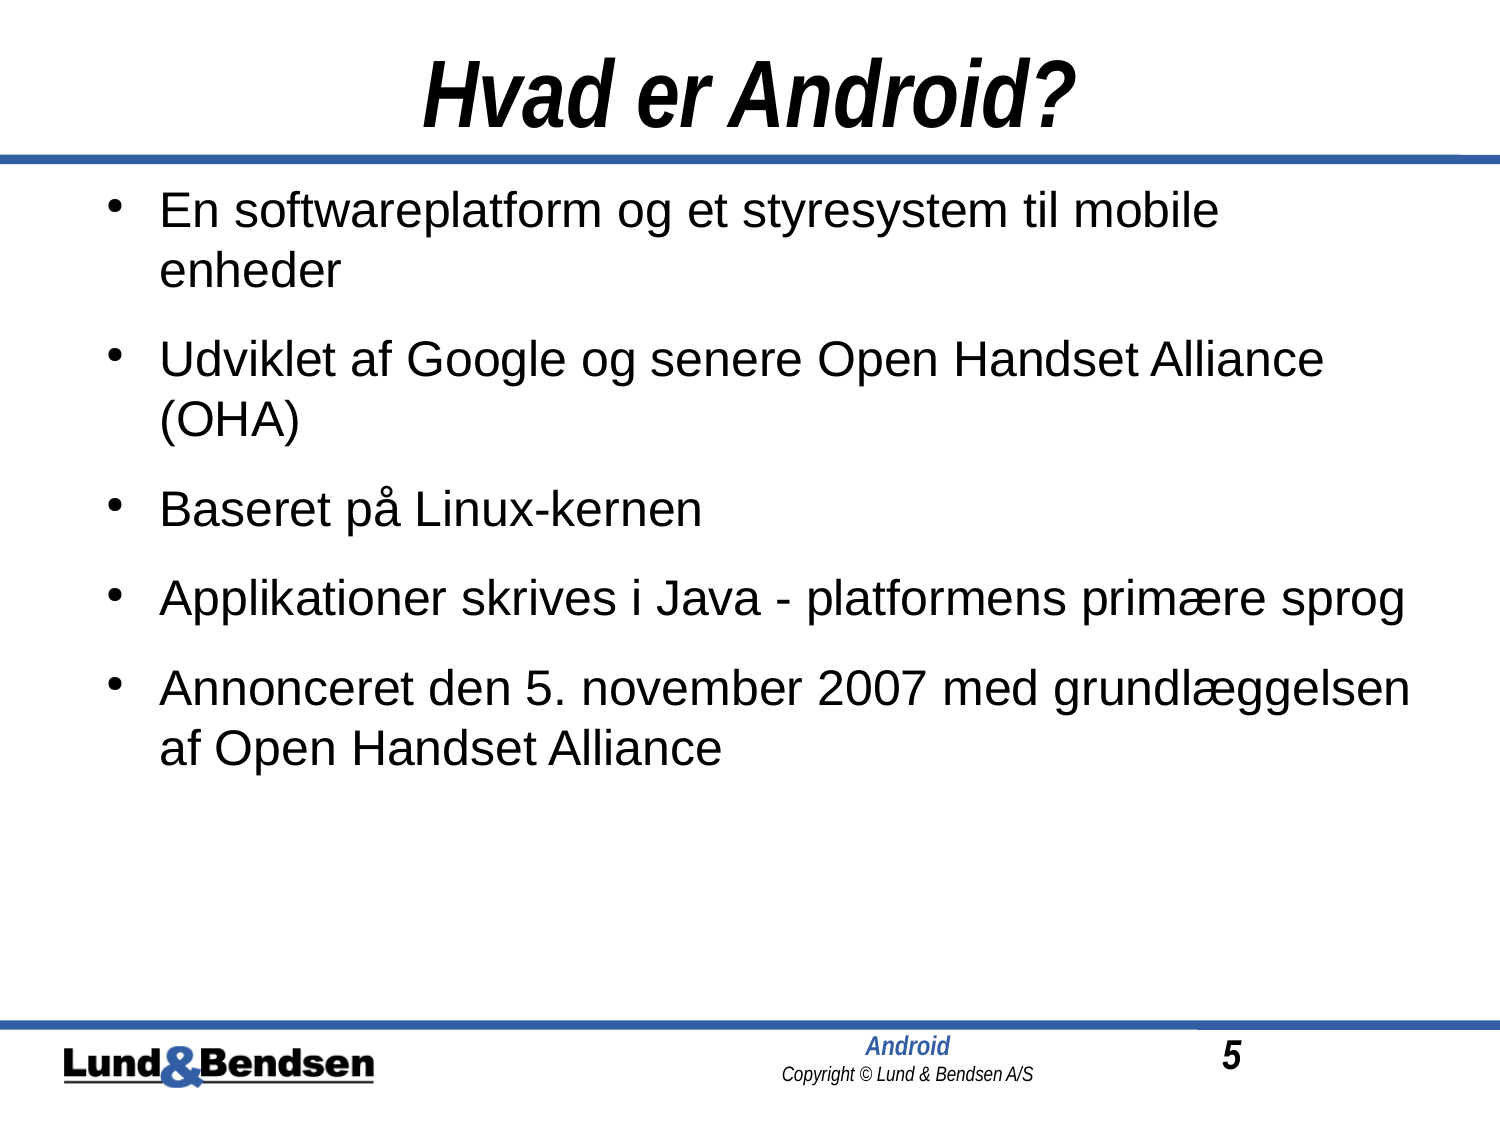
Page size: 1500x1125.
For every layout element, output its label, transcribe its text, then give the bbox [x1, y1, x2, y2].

picture [61, 1043, 377, 1091]
list En softwareplatform og et styresystem til mobile enheder Udviklet af Google og senere Open Handset Alliance (OHA) Baseret på Linux-kernen Applikationer skrives i Java - platformens primære sprog Annonceret den 5. november 2007 med grundlæggelsen af Open Handset Alliance [88, 177, 1418, 782]
title Hvad er Android? [41, 23, 1459, 155]
